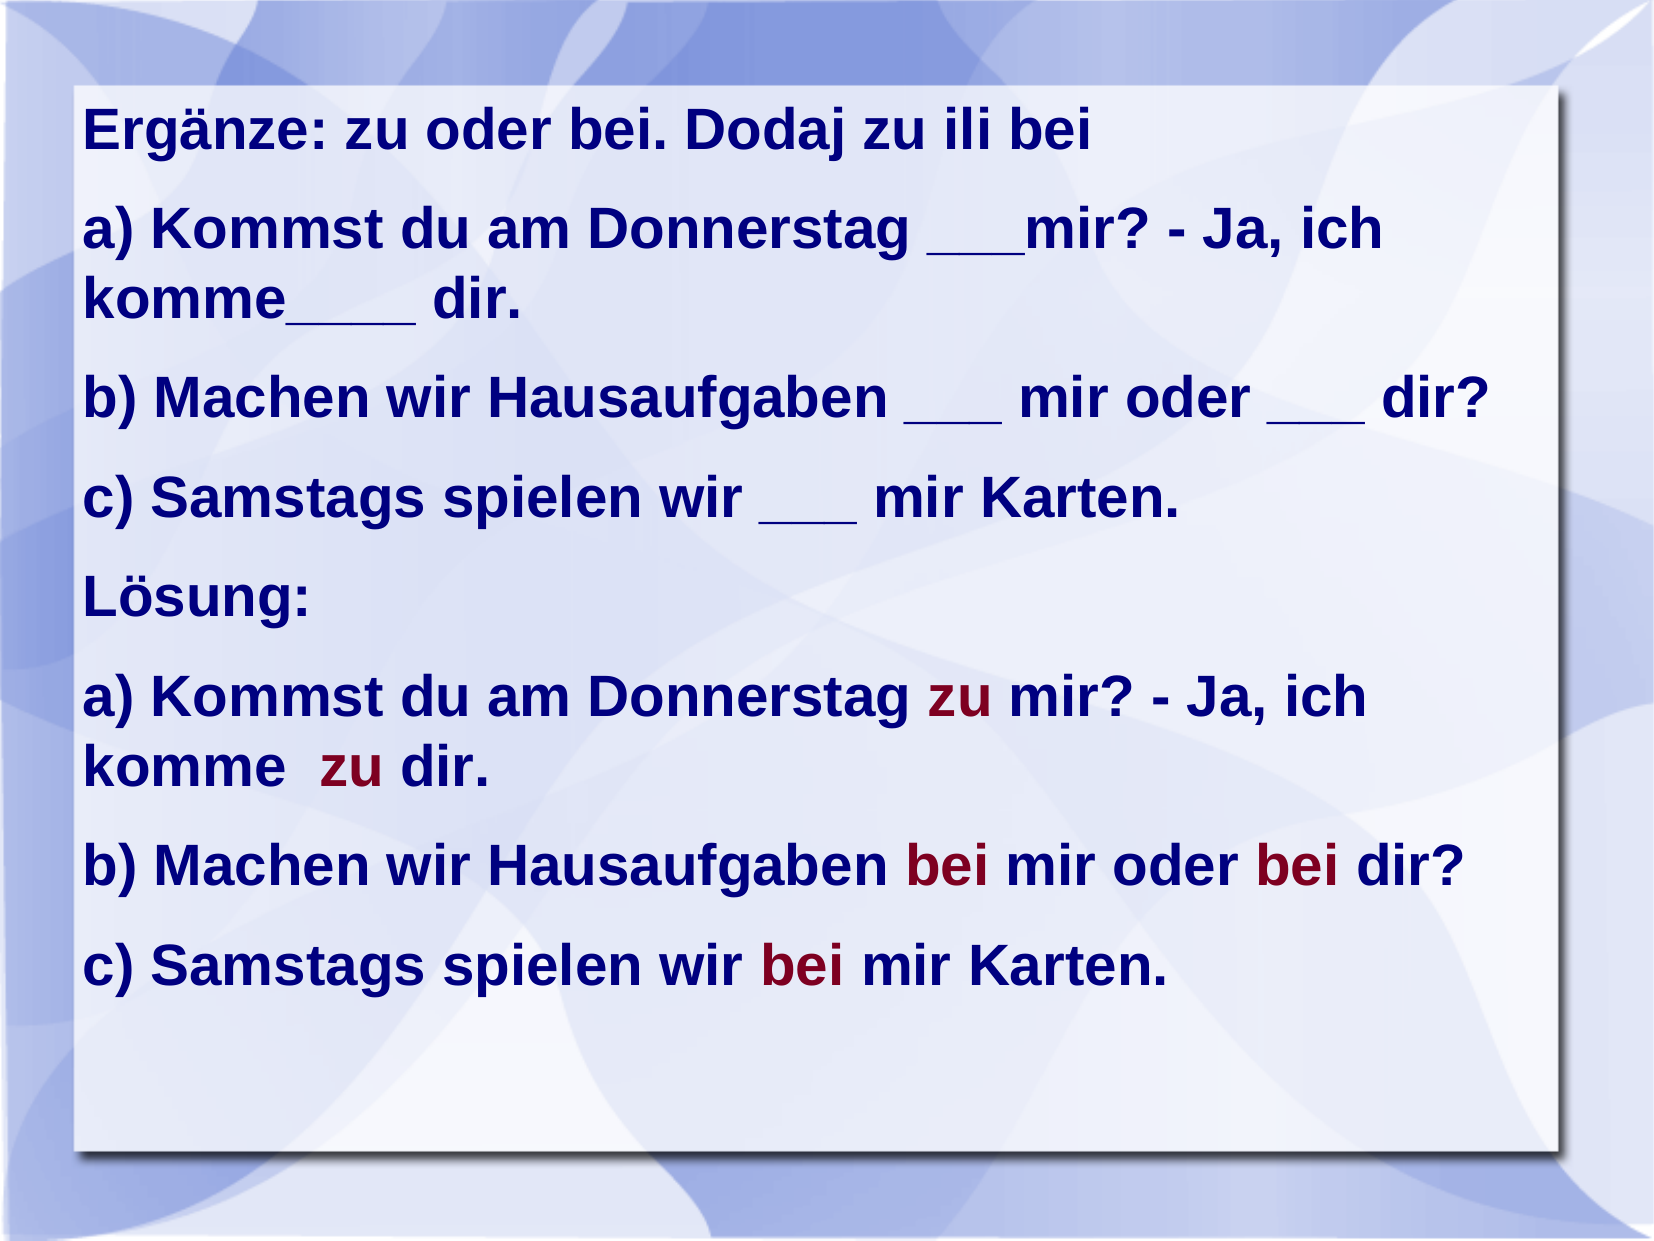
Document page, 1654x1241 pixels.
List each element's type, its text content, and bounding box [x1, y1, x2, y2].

subtitle Ergänze: zu oder bei. Dodaj zu ili bei a) Kommst du am Donnerstag ___mir? - Ja, ich komme____ dir. b) Machen wir Hausaufgaben ___ mir oder ___ dir? c) Samstags spielen wir ___ mir Karten. Lösung: a) Kommst du am Donnerstag zu mir? - Ja, ich komme zu dir. b) Machen wir Hausaufgaben bei mir oder bei dir? c) Samstags spielen wir bei mir Karten. [82, 90, 1542, 1053]
